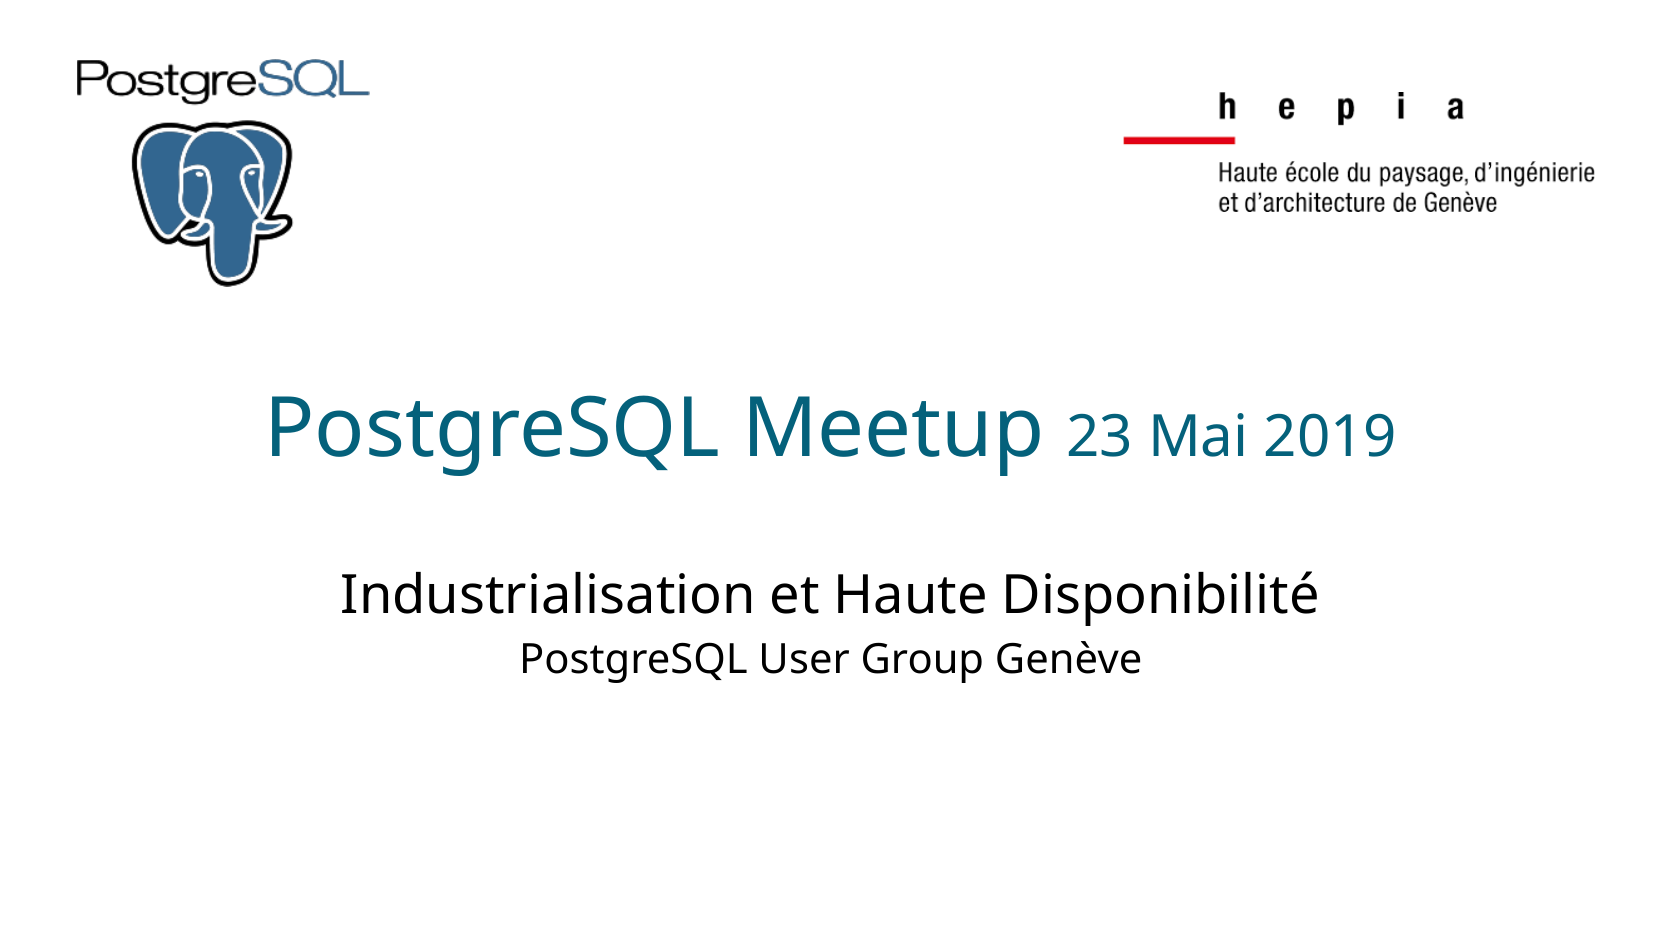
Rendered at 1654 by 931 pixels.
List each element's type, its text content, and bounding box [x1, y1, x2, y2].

picture [1122, 92, 1596, 212]
picture [77, 59, 370, 287]
subtitle PostgreSQL Meetup 23 Mai 2019 Industrialisation et Haute Disponibilité PostgreSQL User Group Genève [86, 254, 1575, 931]
